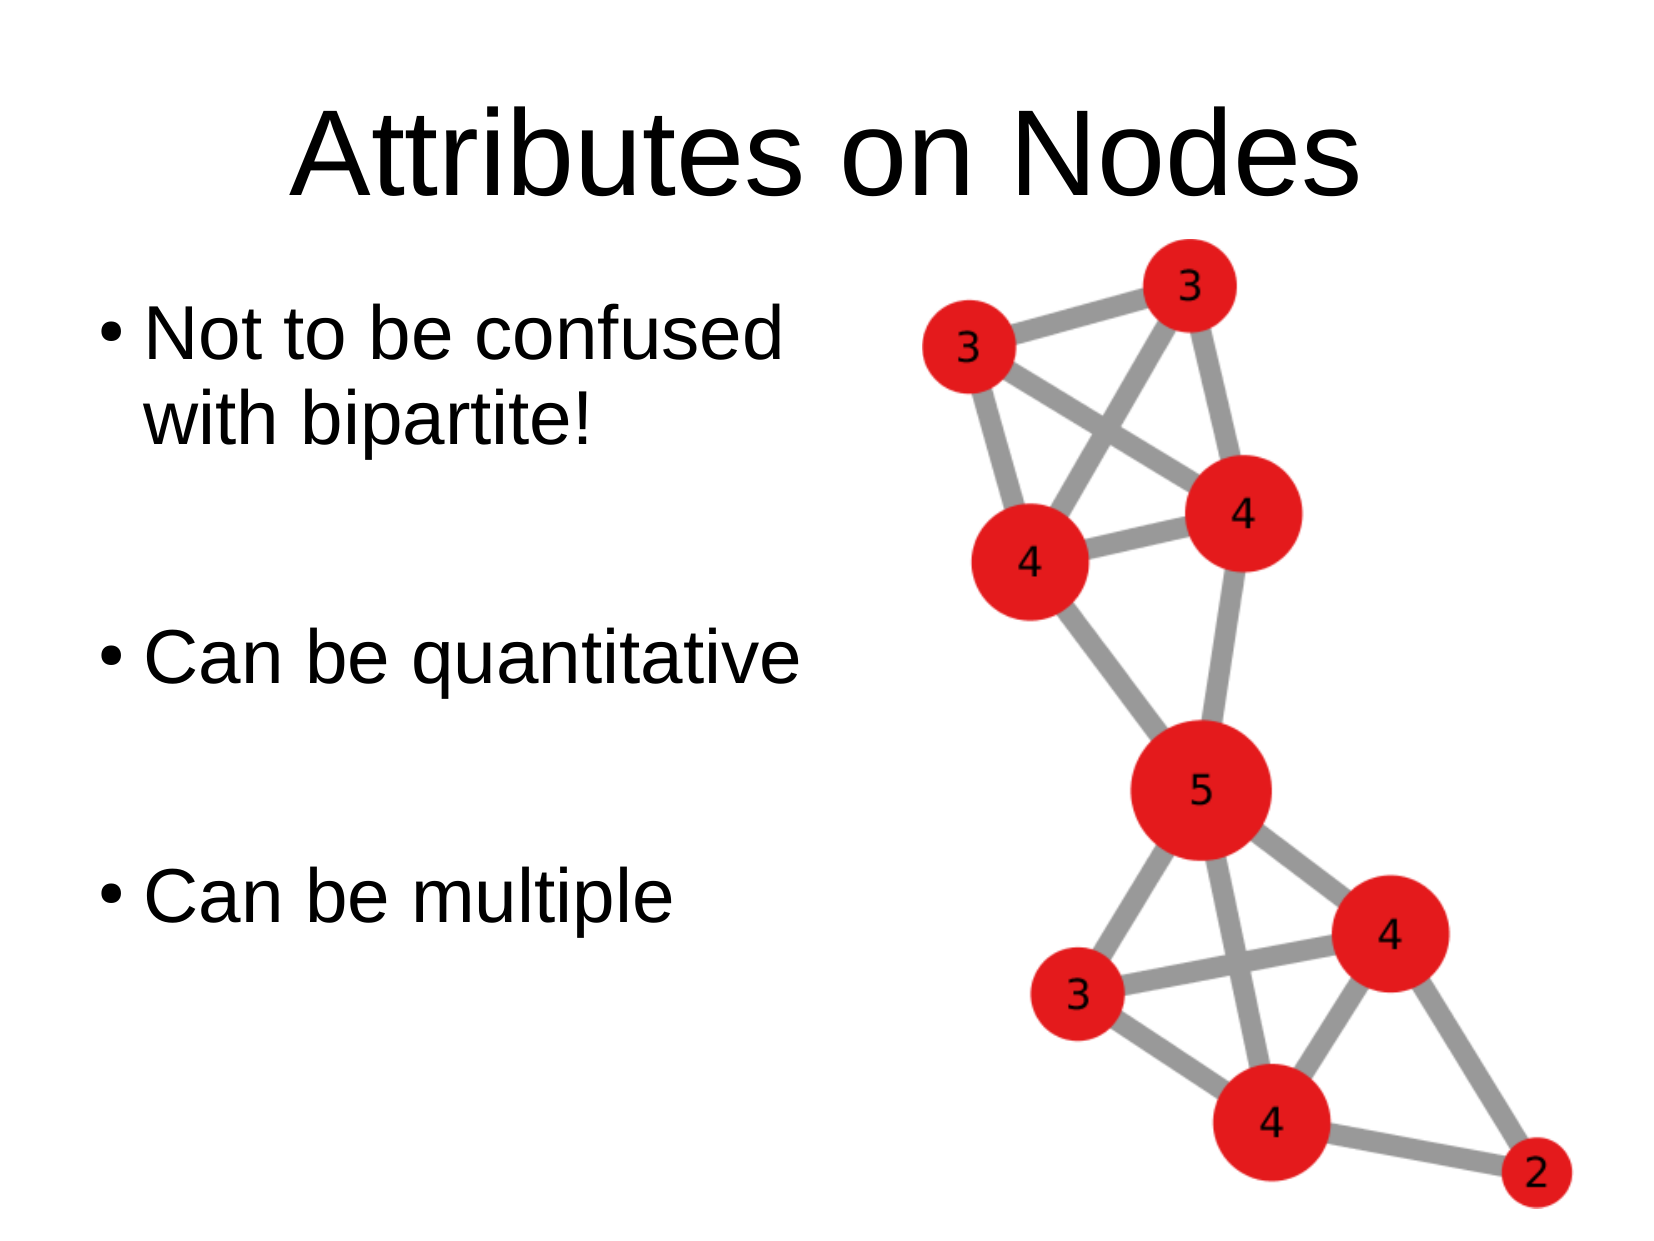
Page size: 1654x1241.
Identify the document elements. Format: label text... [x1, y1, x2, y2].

picture [922, 239, 1574, 1209]
title Attributes on Nodes [82, 49, 1571, 257]
list Not to be confused with bipartite! Can be quantitative Can be multiple [82, 290, 809, 1010]
